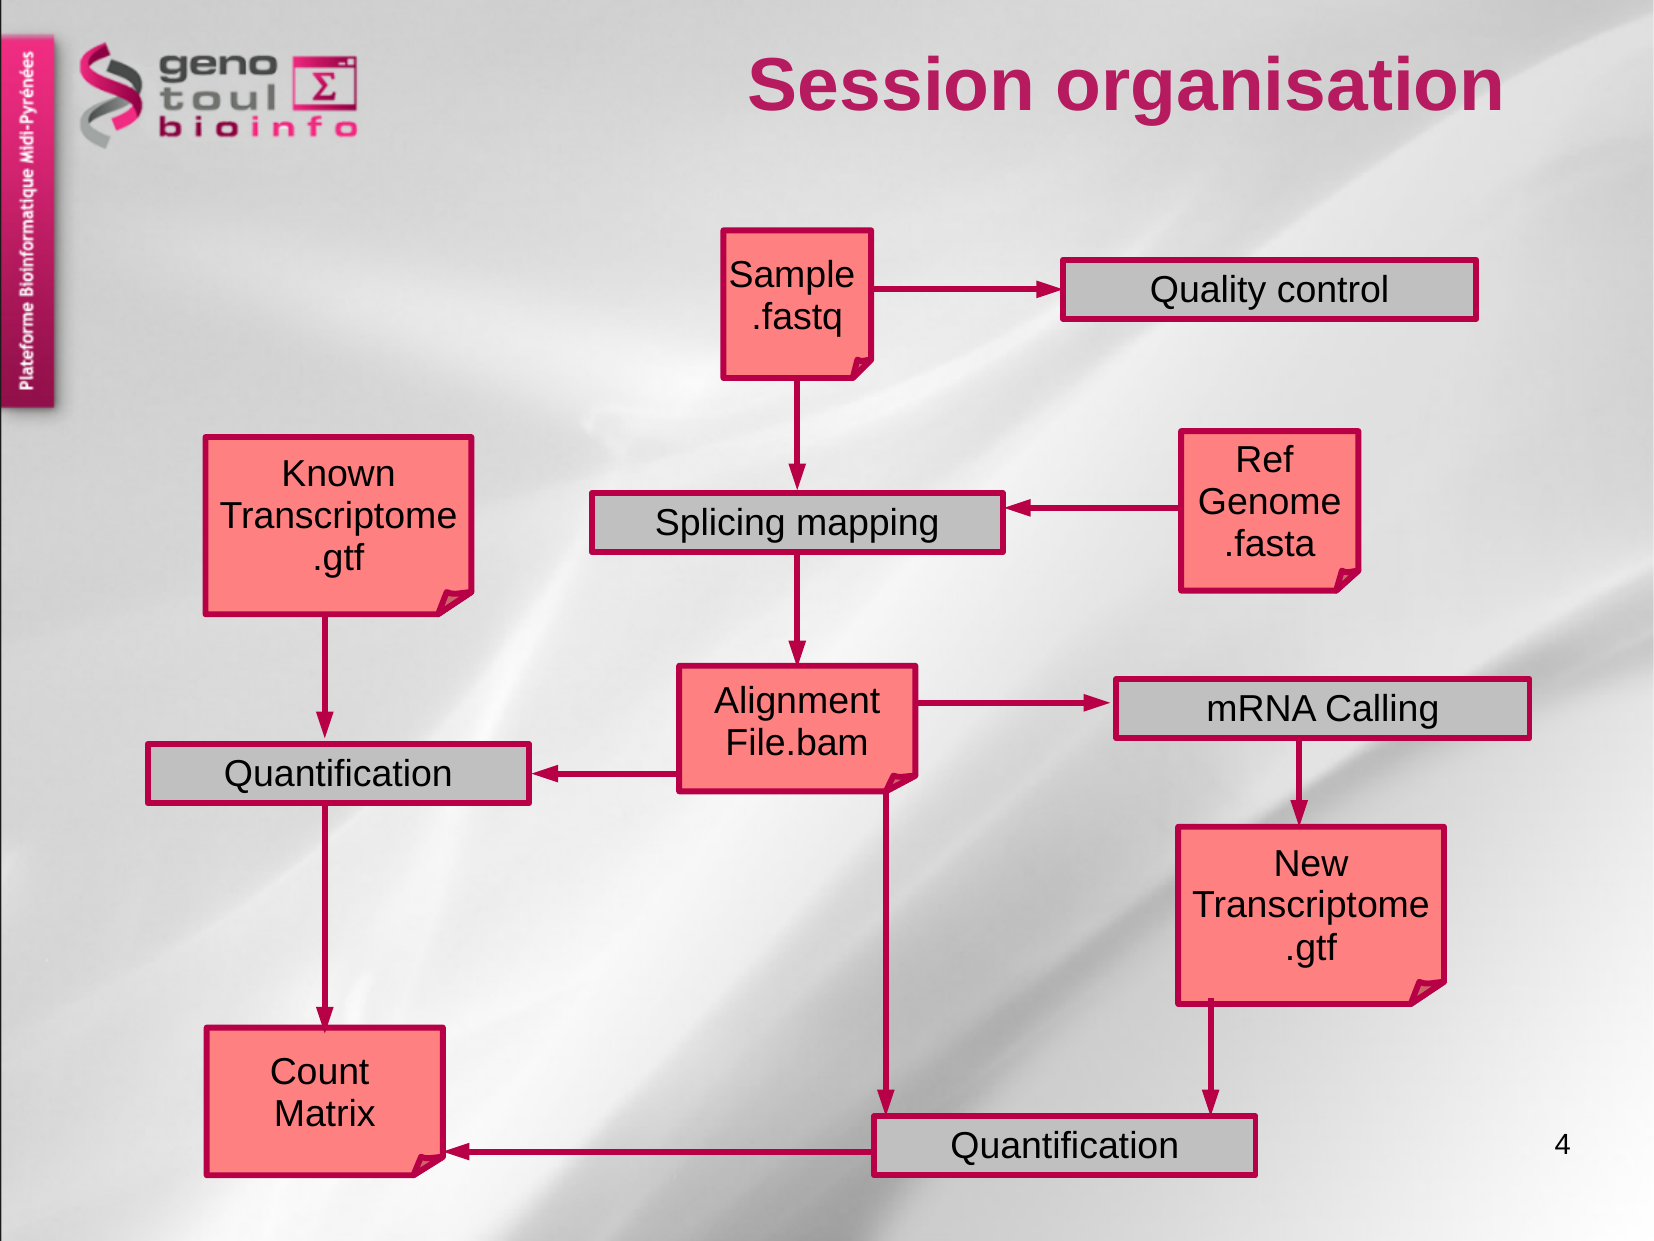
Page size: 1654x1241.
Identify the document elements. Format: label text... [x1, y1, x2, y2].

text_box Alignment File.bam [679, 665, 916, 792]
text_box Splicing mapping [591, 493, 1003, 553]
text_box Quantification [147, 744, 530, 804]
text_box mRNA Calling [1116, 679, 1530, 739]
text_box Count Matrix [206, 1027, 443, 1176]
text_box Sample .fastq [723, 230, 872, 379]
text_box Quality control [1062, 259, 1477, 319]
text_box Ref Genome .fasta [1181, 431, 1359, 591]
text_box Known Transcriptome .gtf [205, 437, 472, 615]
title Session organisation [395, 29, 1506, 148]
text_box Quantification [874, 1116, 1256, 1176]
picture [0, 0, 1654, 1241]
text_box New Transcriptome .gtf [1178, 826, 1444, 1004]
